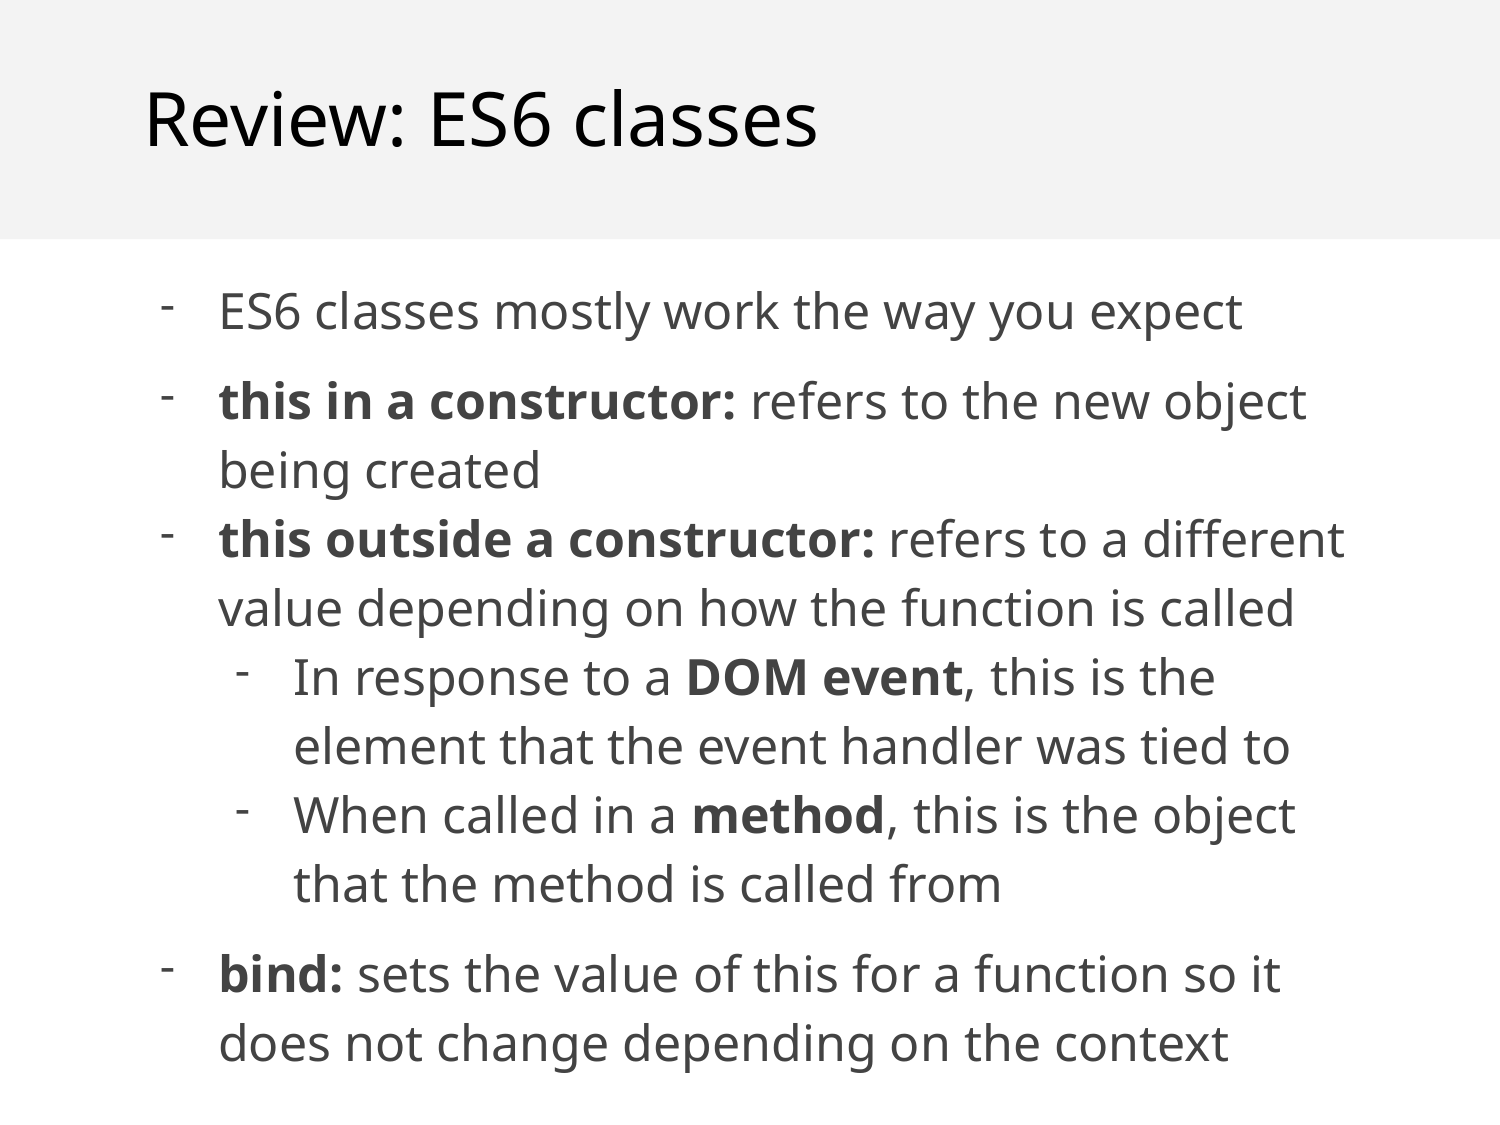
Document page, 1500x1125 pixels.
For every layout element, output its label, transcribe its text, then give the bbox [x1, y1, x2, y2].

list ES6 classes mostly work the way you expect this in a constructor: refers to the new object being created this outside a constructor: refers to a different value depending on how the function is called In response to a DOM event, this is the element that the event handler was tied to When called in a method, this is the object that the method is called from bind: sets the value of this for a function so it does not change depending on the context [128, 255, 1372, 1103]
title Review: ES6 classes [128, 56, 1372, 183]
